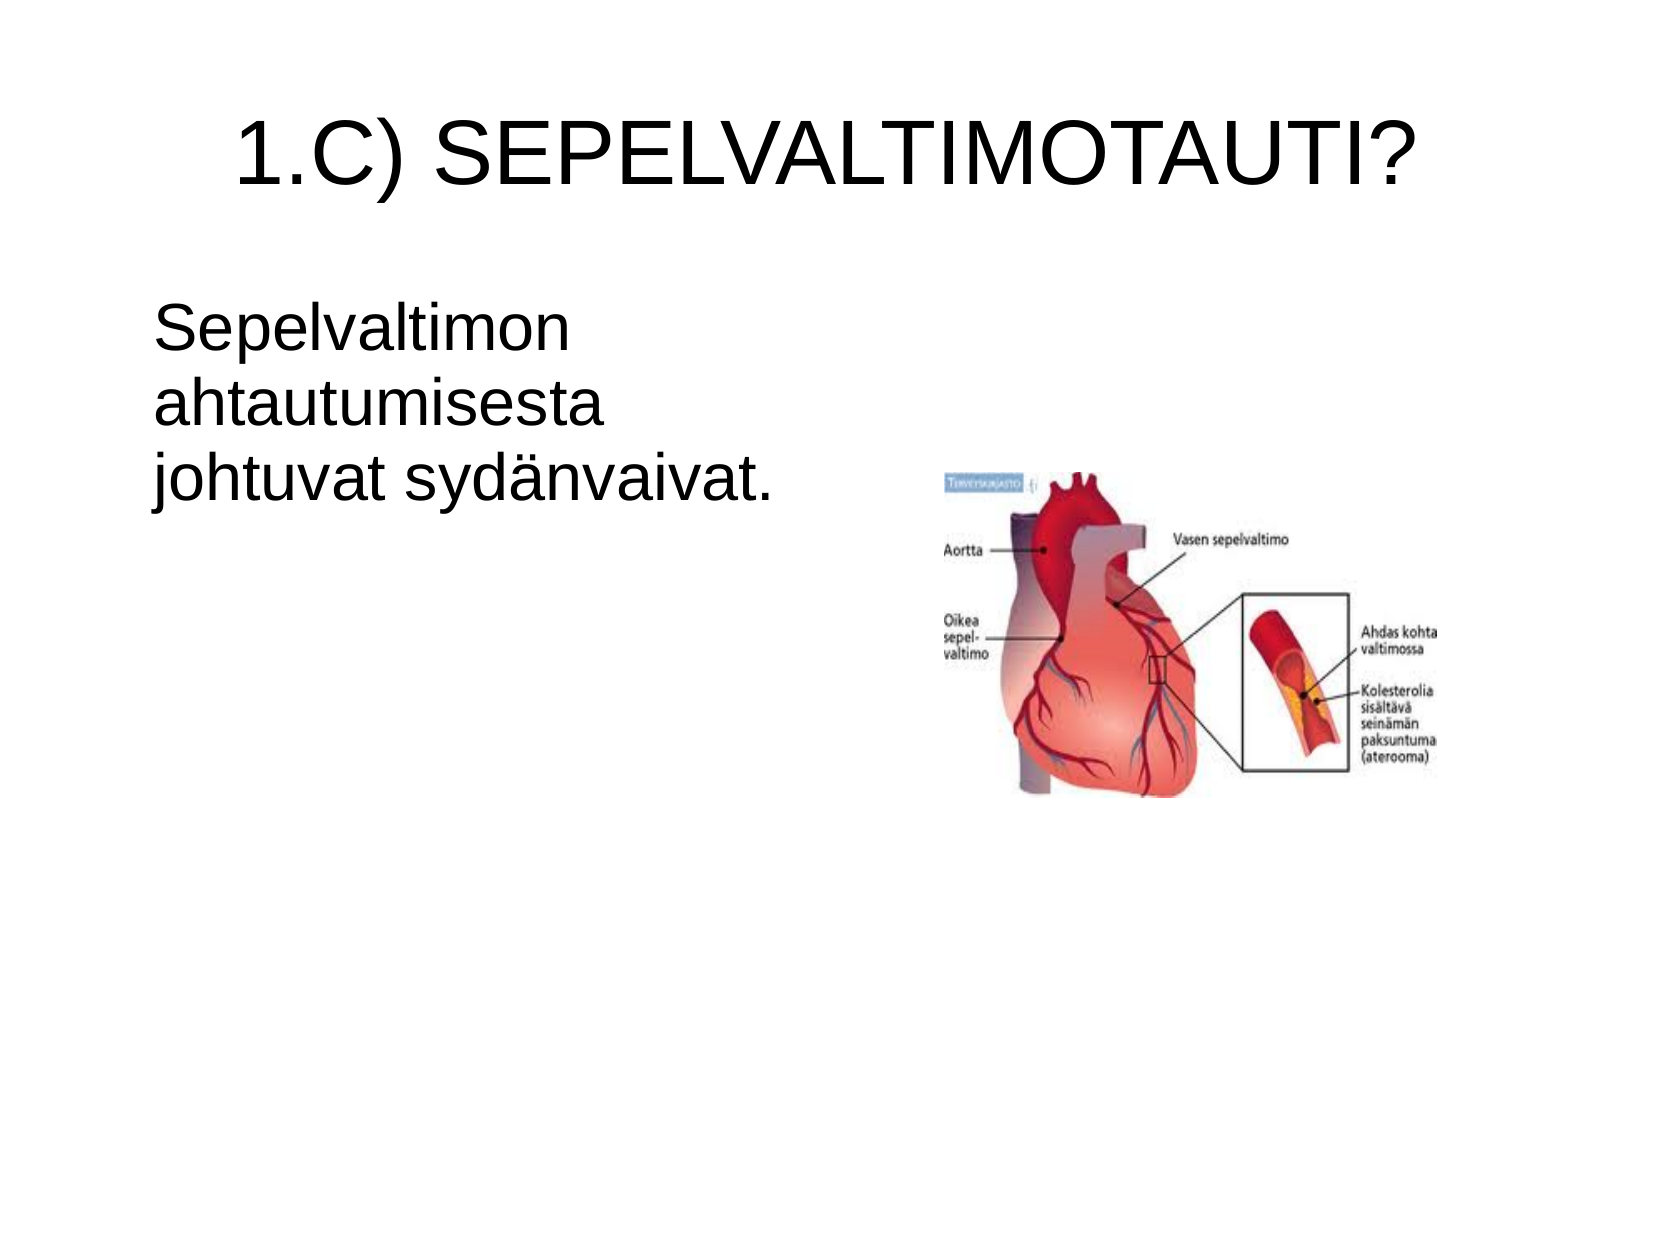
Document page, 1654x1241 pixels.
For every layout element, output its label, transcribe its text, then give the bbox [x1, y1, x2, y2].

picture [845, 290, 1572, 1109]
title 1.C) SEPELVALTIMOTAUTI? [82, 49, 1571, 257]
list Sepelvaltimon ahtautumisesta johtuvat sydänvaivat. [82, 290, 809, 1094]
